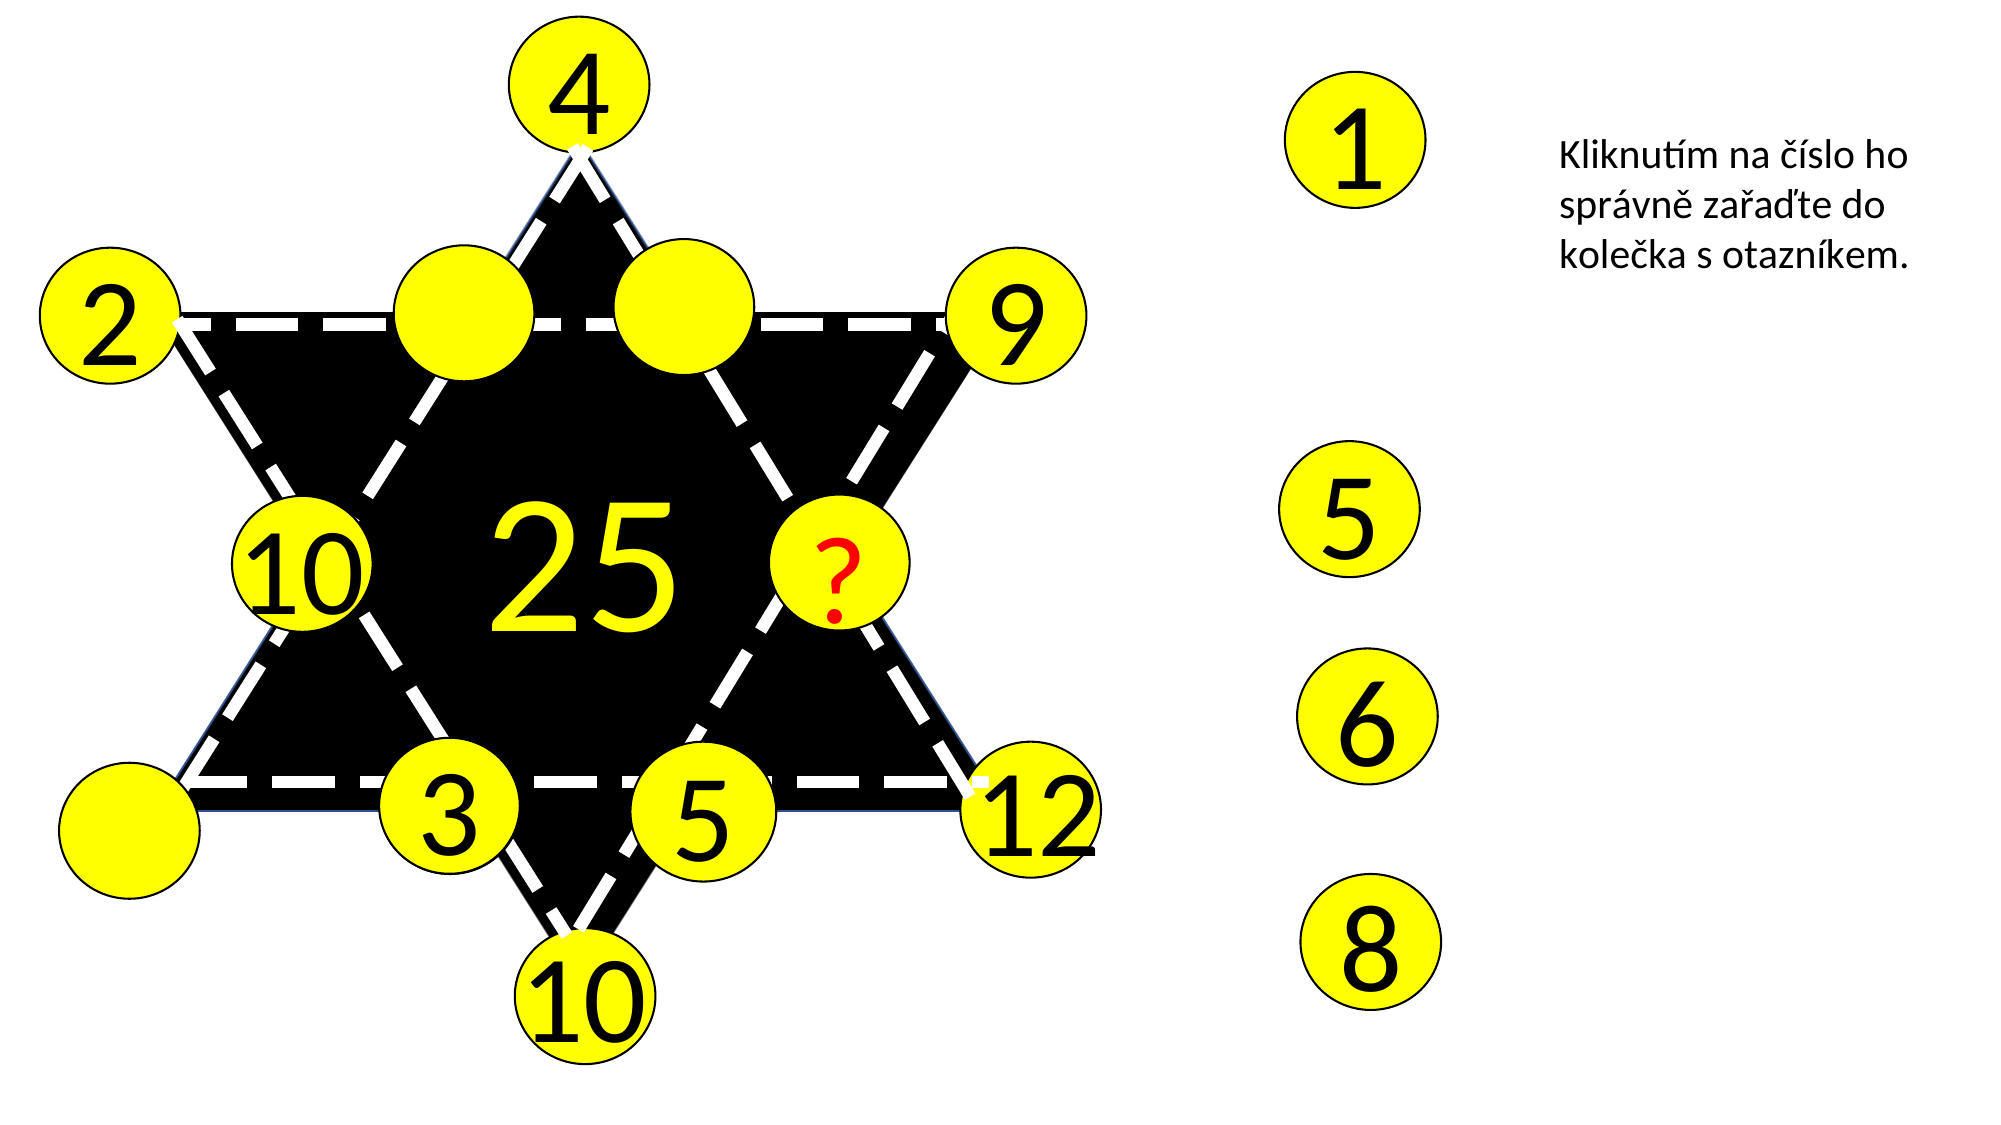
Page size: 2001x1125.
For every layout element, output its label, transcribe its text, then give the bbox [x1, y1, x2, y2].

text_box 5 [1279, 441, 1420, 578]
text_box 10 [505, 909, 662, 1075]
text_box [613, 239, 755, 376]
text_box 12 [959, 723, 1117, 890]
text_box [768, 510, 794, 615]
text_box 2 [39, 247, 181, 384]
text_box Kliknutím na číslo ho správně zařaďte do kolečka s otazníkem. [1544, 119, 1925, 286]
text_box 9 [945, 247, 1087, 384]
text_box 1 [1284, 71, 1426, 208]
text_box 8 [1300, 873, 1442, 1010]
text_box 10 [223, 481, 380, 648]
text_box 6 [1297, 648, 1438, 785]
text_box [883, 509, 910, 616]
text_box 5 [630, 741, 777, 882]
text_box 4 [508, 16, 650, 152]
picture [153, 139, 1007, 986]
text_box 25 [468, 424, 701, 680]
text_box [393, 245, 535, 382]
text_box ? [794, 491, 883, 657]
text_box 3 [379, 737, 520, 874]
text_box [59, 762, 200, 899]
